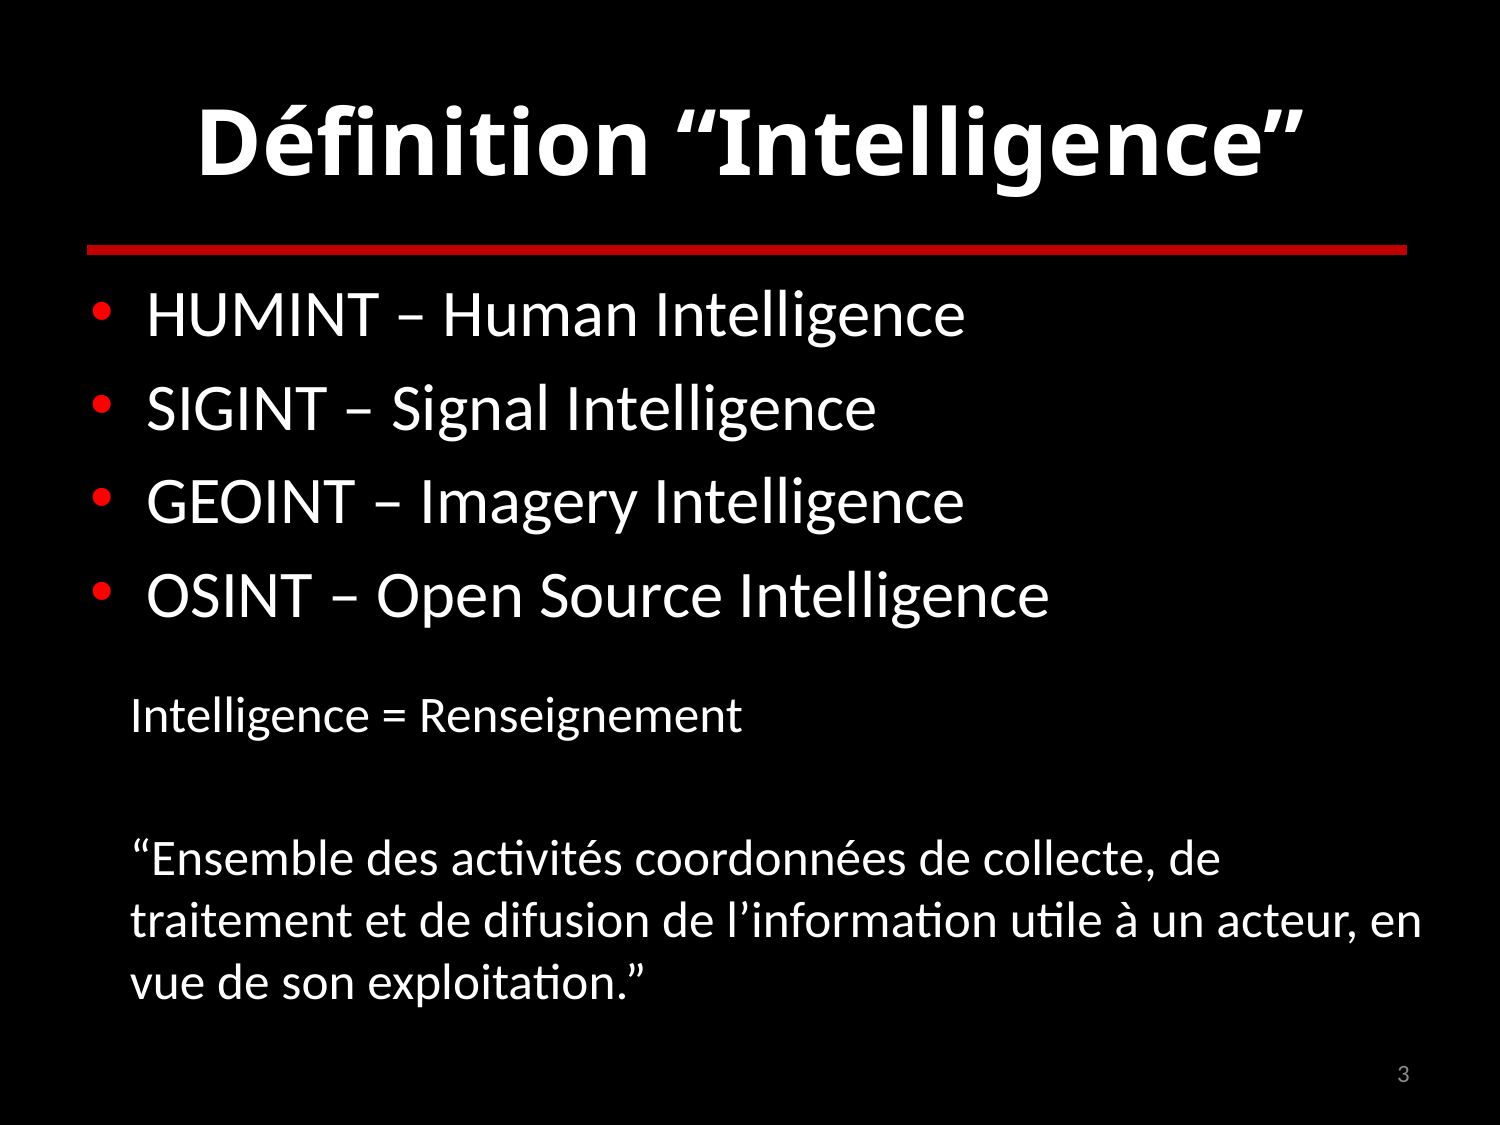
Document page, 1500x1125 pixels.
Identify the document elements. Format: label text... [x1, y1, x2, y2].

list Intelligence = Renseignement “Ensemble des activités coordonnées de collecte, de traitement et de difusion de l’information utile à un acteur, en vue de son exploitation.” [71, 673, 1453, 1020]
list HUMINT – Human Intelligence SIGINT – Signal Intelligence GEOINT – Imagery Intelligence OSINT – Open Source Intelligence [75, 262, 1425, 673]
title Définition “Intelligence” [75, 45, 1425, 233]
slide_number <numéro> [1074, 1042, 1425, 1103]
